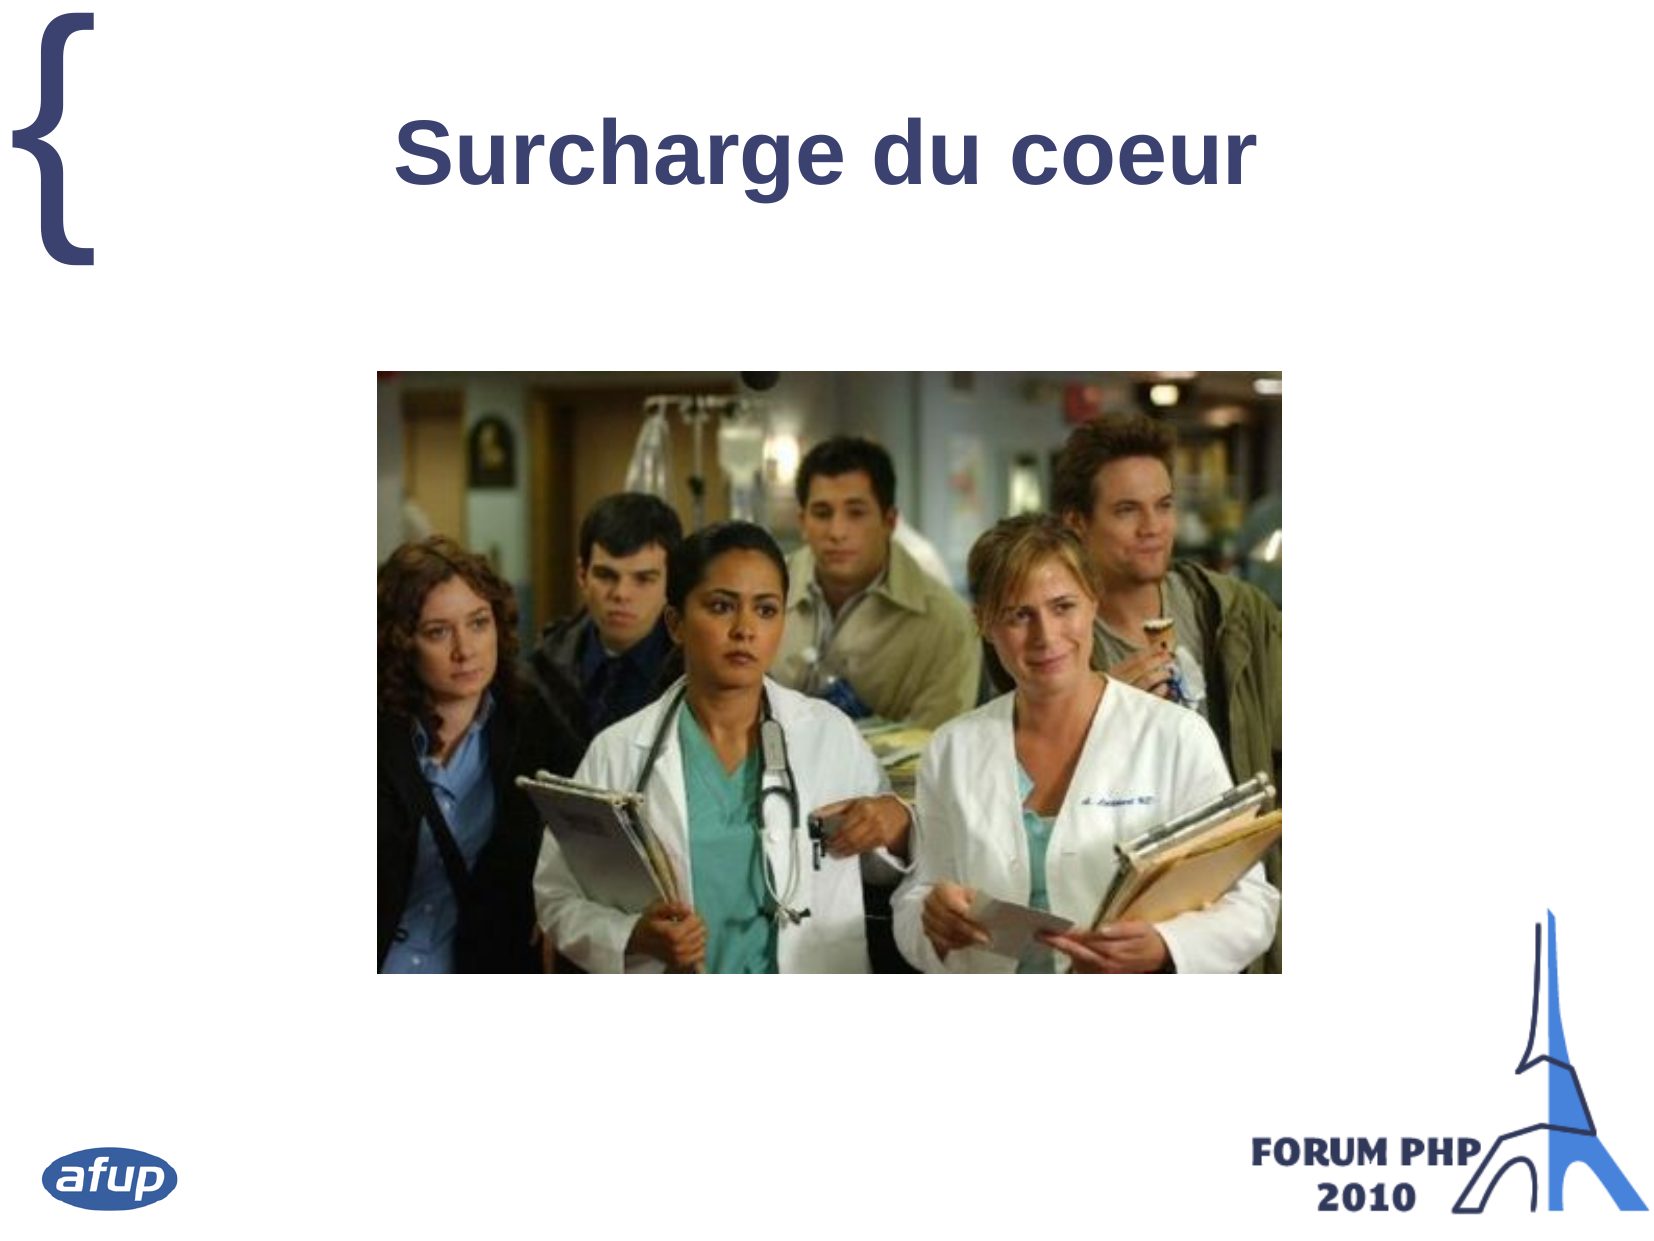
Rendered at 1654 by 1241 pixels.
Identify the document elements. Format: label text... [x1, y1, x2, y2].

picture [377, 371, 1650, 1241]
picture [41, 1146, 178, 1211]
title Surcharge du coeur [82, 49, 1571, 257]
